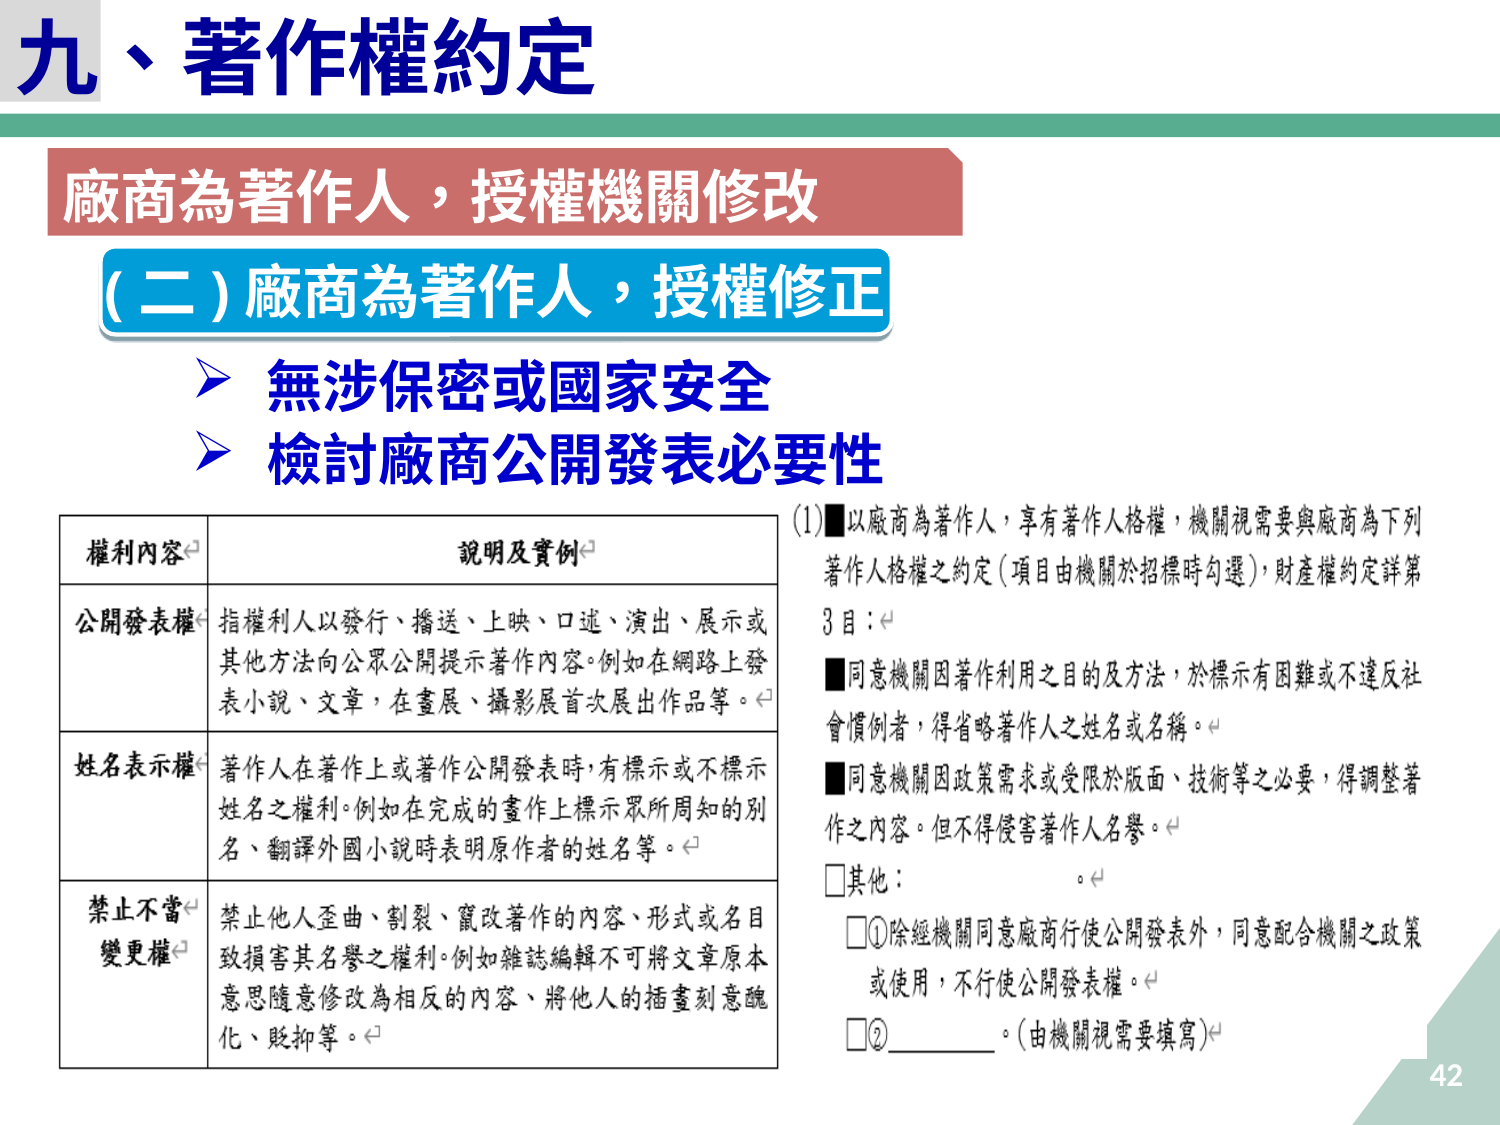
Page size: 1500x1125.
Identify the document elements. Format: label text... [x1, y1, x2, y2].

text_box 無涉保密或國家安全 檢討廠商公開發表必要性 [0, 265, 1376, 864]
picture [50, 493, 1427, 1071]
text_box 廠商為著作人，授權機關修改 [47, 148, 963, 236]
text_box [1352, 927, 1500, 1125]
text_box 九、著作權約定 [0, 0, 1465, 113]
text_box (二)廠商為著作人，授權修正 [100, 246, 892, 335]
text_box [0, 113, 1500, 138]
slide_number <編號> [1128, 1042, 1478, 1103]
